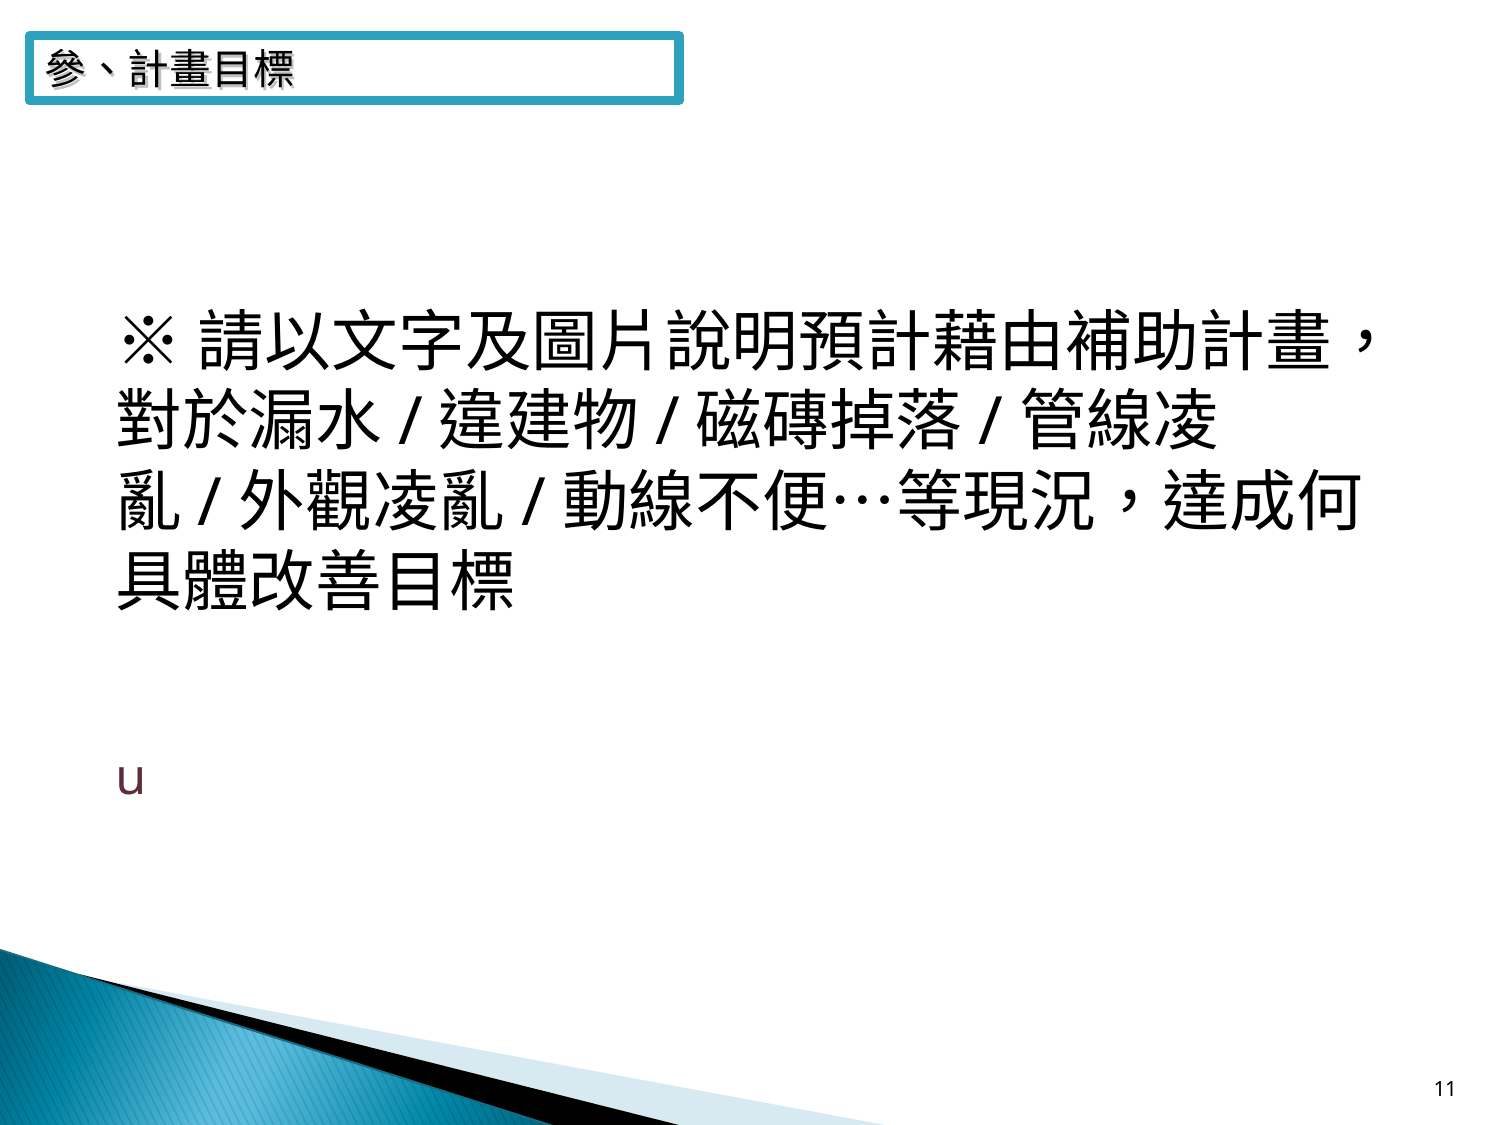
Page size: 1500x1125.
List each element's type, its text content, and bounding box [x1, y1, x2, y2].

text_box 參、計畫目標 [29, 36, 679, 101]
text_box ※請以文字及圖片說明預計藉由補助計畫，對於漏水/違建物/磁磚掉落/管線凌亂/外觀凌亂/動線不便…等現況，達成何具體改善目標 [100, 290, 1393, 882]
text_box 11 [1418, 1051, 1479, 1112]
